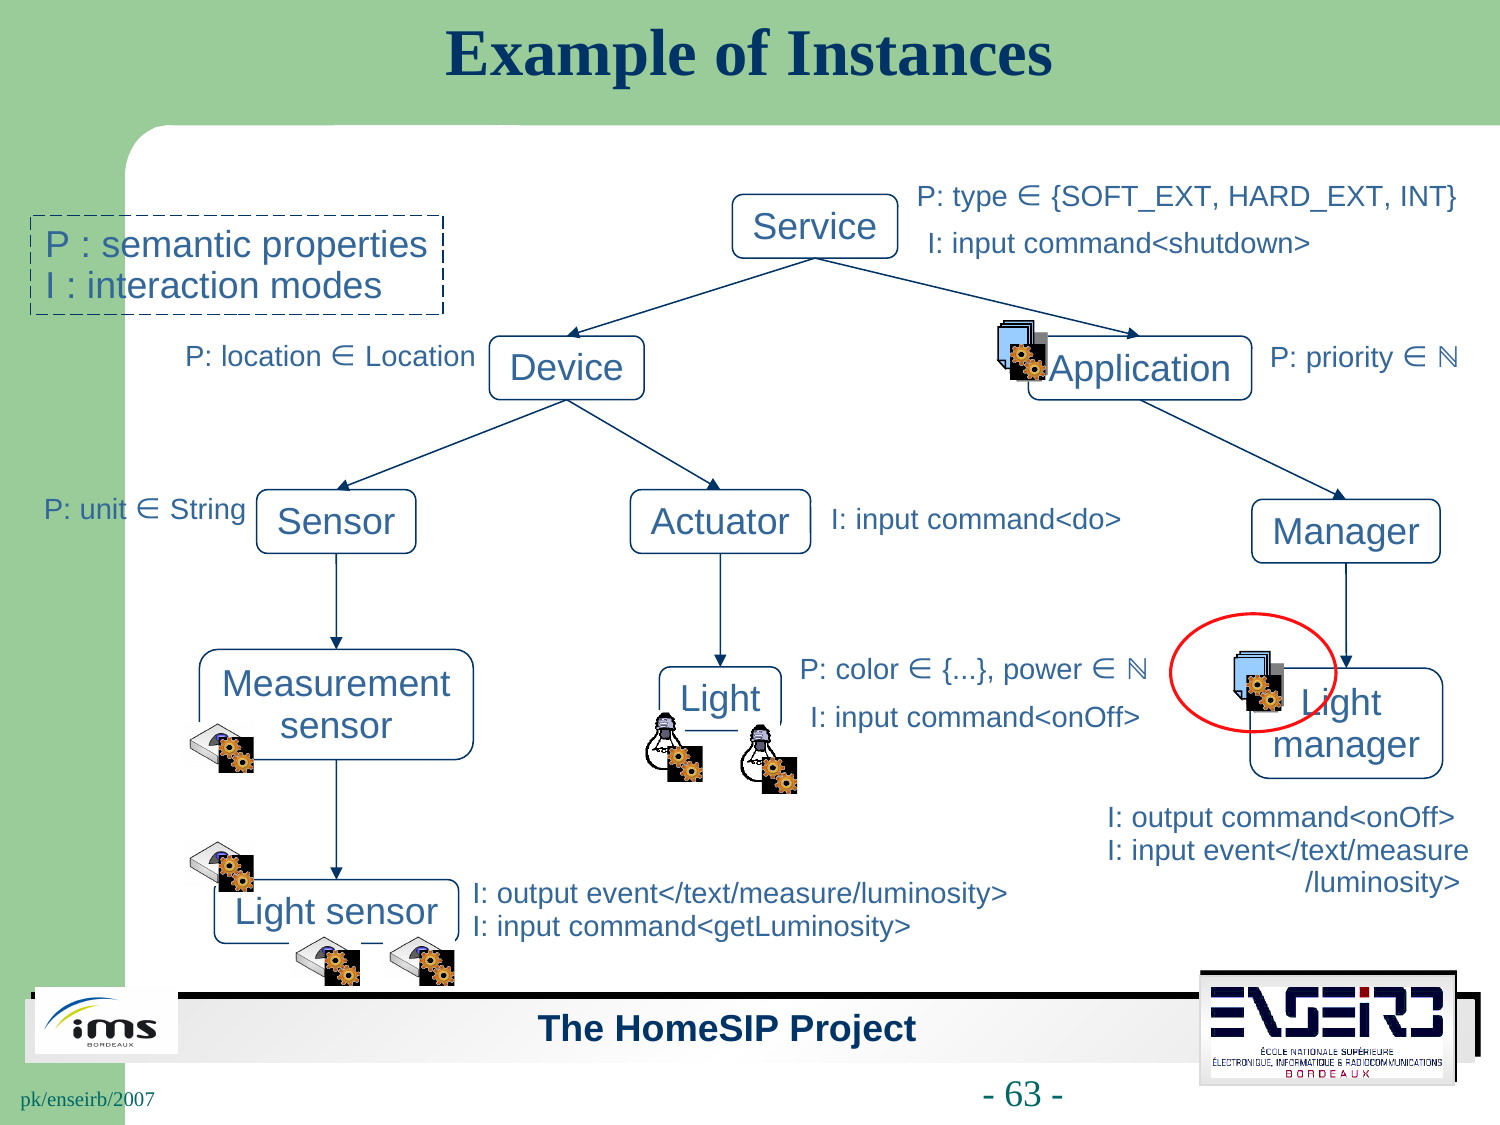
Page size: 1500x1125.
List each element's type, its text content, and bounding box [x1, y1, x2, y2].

text_box Device [489, 336, 645, 400]
picture [289, 935, 361, 986]
text_box Application [1028, 336, 1252, 400]
picture [1211, 987, 1443, 1078]
text_box P : semantic properties I : interaction modes [30, 215, 443, 315]
picture [1010, 344, 1046, 380]
picture [383, 935, 455, 986]
picture [1246, 675, 1282, 711]
picture [183, 840, 254, 892]
text_box P: type  {SOFT_EXT, HARD_EXT, INT} [901, 172, 1481, 223]
picture [183, 722, 254, 773]
picture [643, 710, 703, 782]
text_box P: color  {...}, power  ℕ [784, 645, 1177, 696]
text_box Sensor [256, 489, 416, 554]
text_box [998, 320, 1034, 369]
text_box P: unit  String [28, 485, 262, 535]
text_box Light manager [1250, 668, 1334, 730]
text_box P: priority  ℕ [1255, 333, 1475, 384]
text_box Actuator [630, 489, 811, 554]
text_box [1234, 651, 1270, 699]
picture [738, 722, 798, 794]
text_box Light [659, 666, 782, 731]
text_box I: output command<onOff> I: input event</text/measure /luminosity> [1092, 793, 1500, 907]
picture [35, 987, 178, 1054]
text_box I: input command<onOff> [795, 693, 1156, 742]
text_box Measurement sensor [199, 649, 474, 760]
text_box Example of Instances [0, 8, 1500, 99]
text_box Light sensor [214, 879, 457, 944]
text_box I: output event</text/measure/luminosity> I: input command<getLuminosity> [457, 869, 1024, 951]
text_box Service [732, 194, 898, 259]
text_box I: input command<do> [816, 495, 1137, 544]
text_box P: location  Location [170, 332, 491, 383]
text_box Manager [1251, 499, 1441, 563]
text_box I: input command<shutdown> [912, 219, 1327, 268]
text_box Light manager [1250, 668, 1443, 779]
